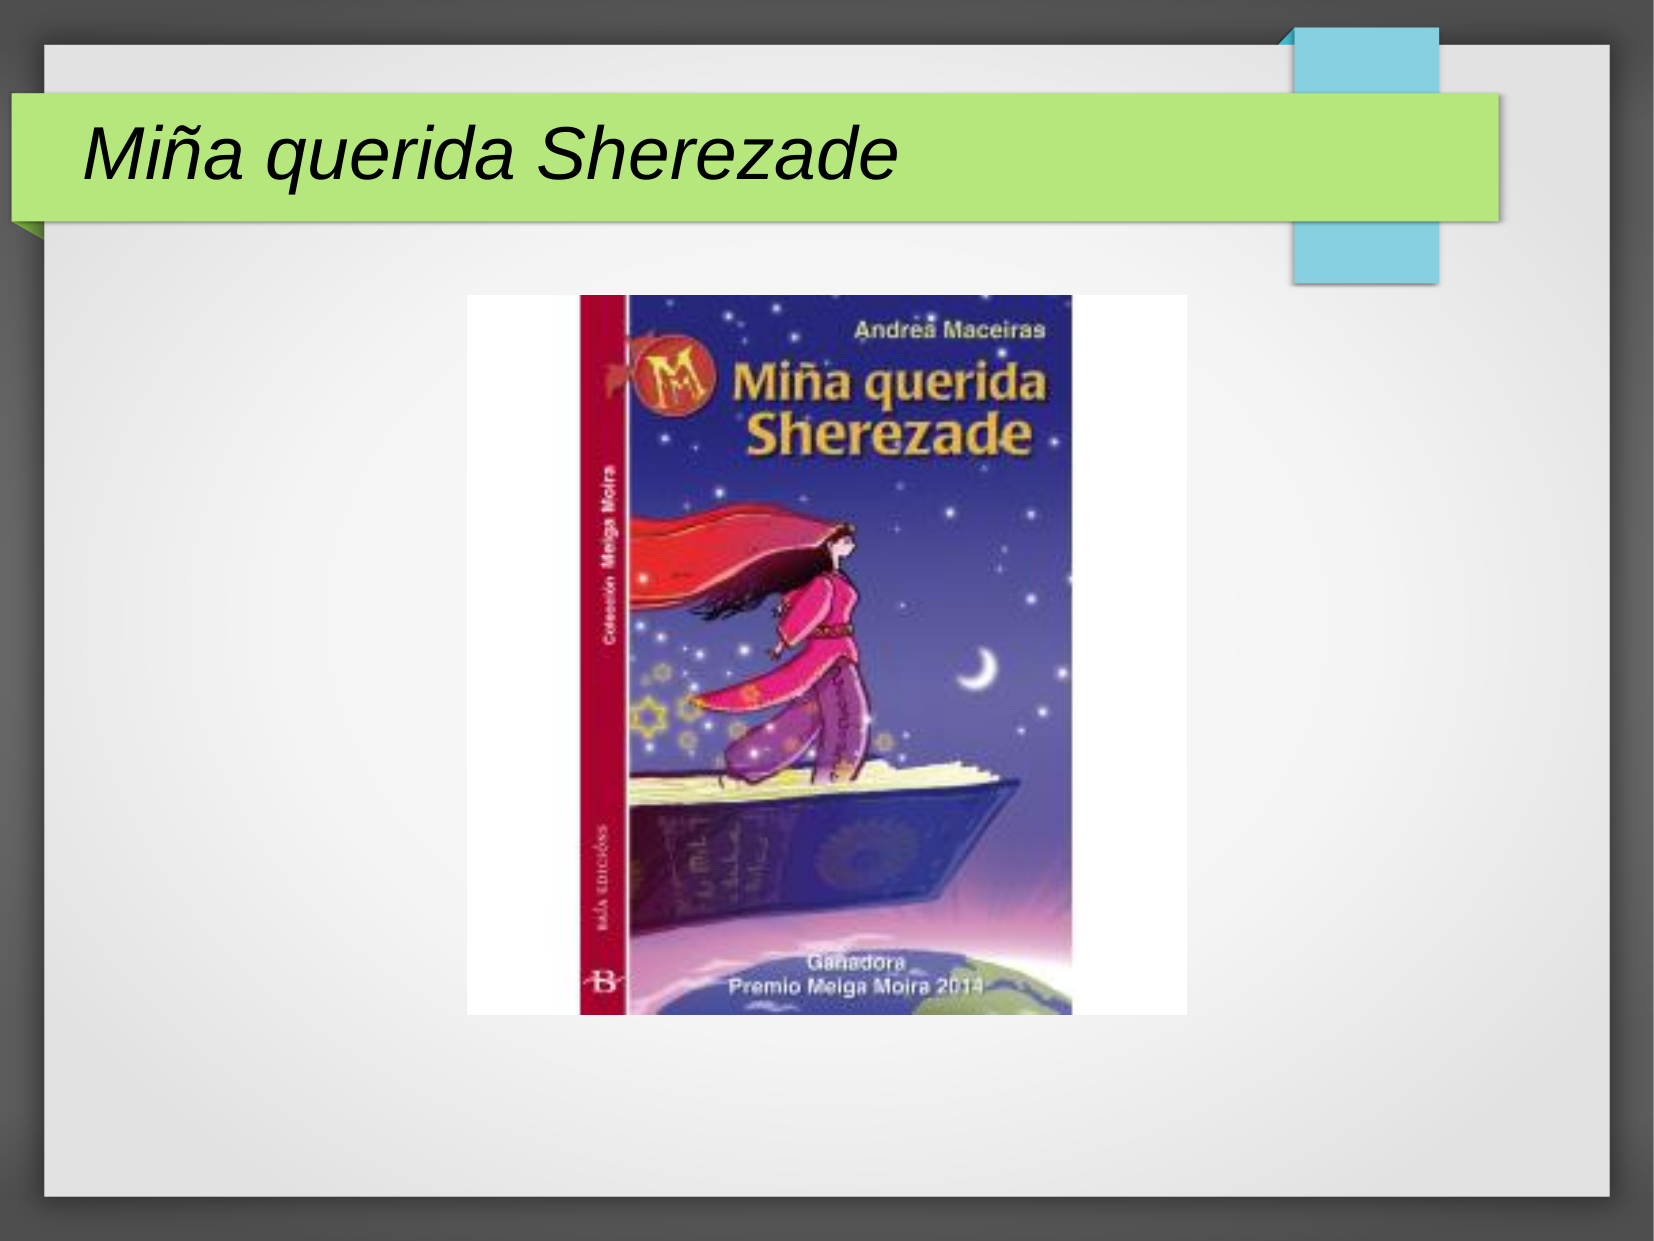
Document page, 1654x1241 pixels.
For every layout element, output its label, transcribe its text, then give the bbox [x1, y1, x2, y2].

picture [0, 0, 1654, 1241]
title Miña querida Sherezade [82, 94, 1264, 213]
